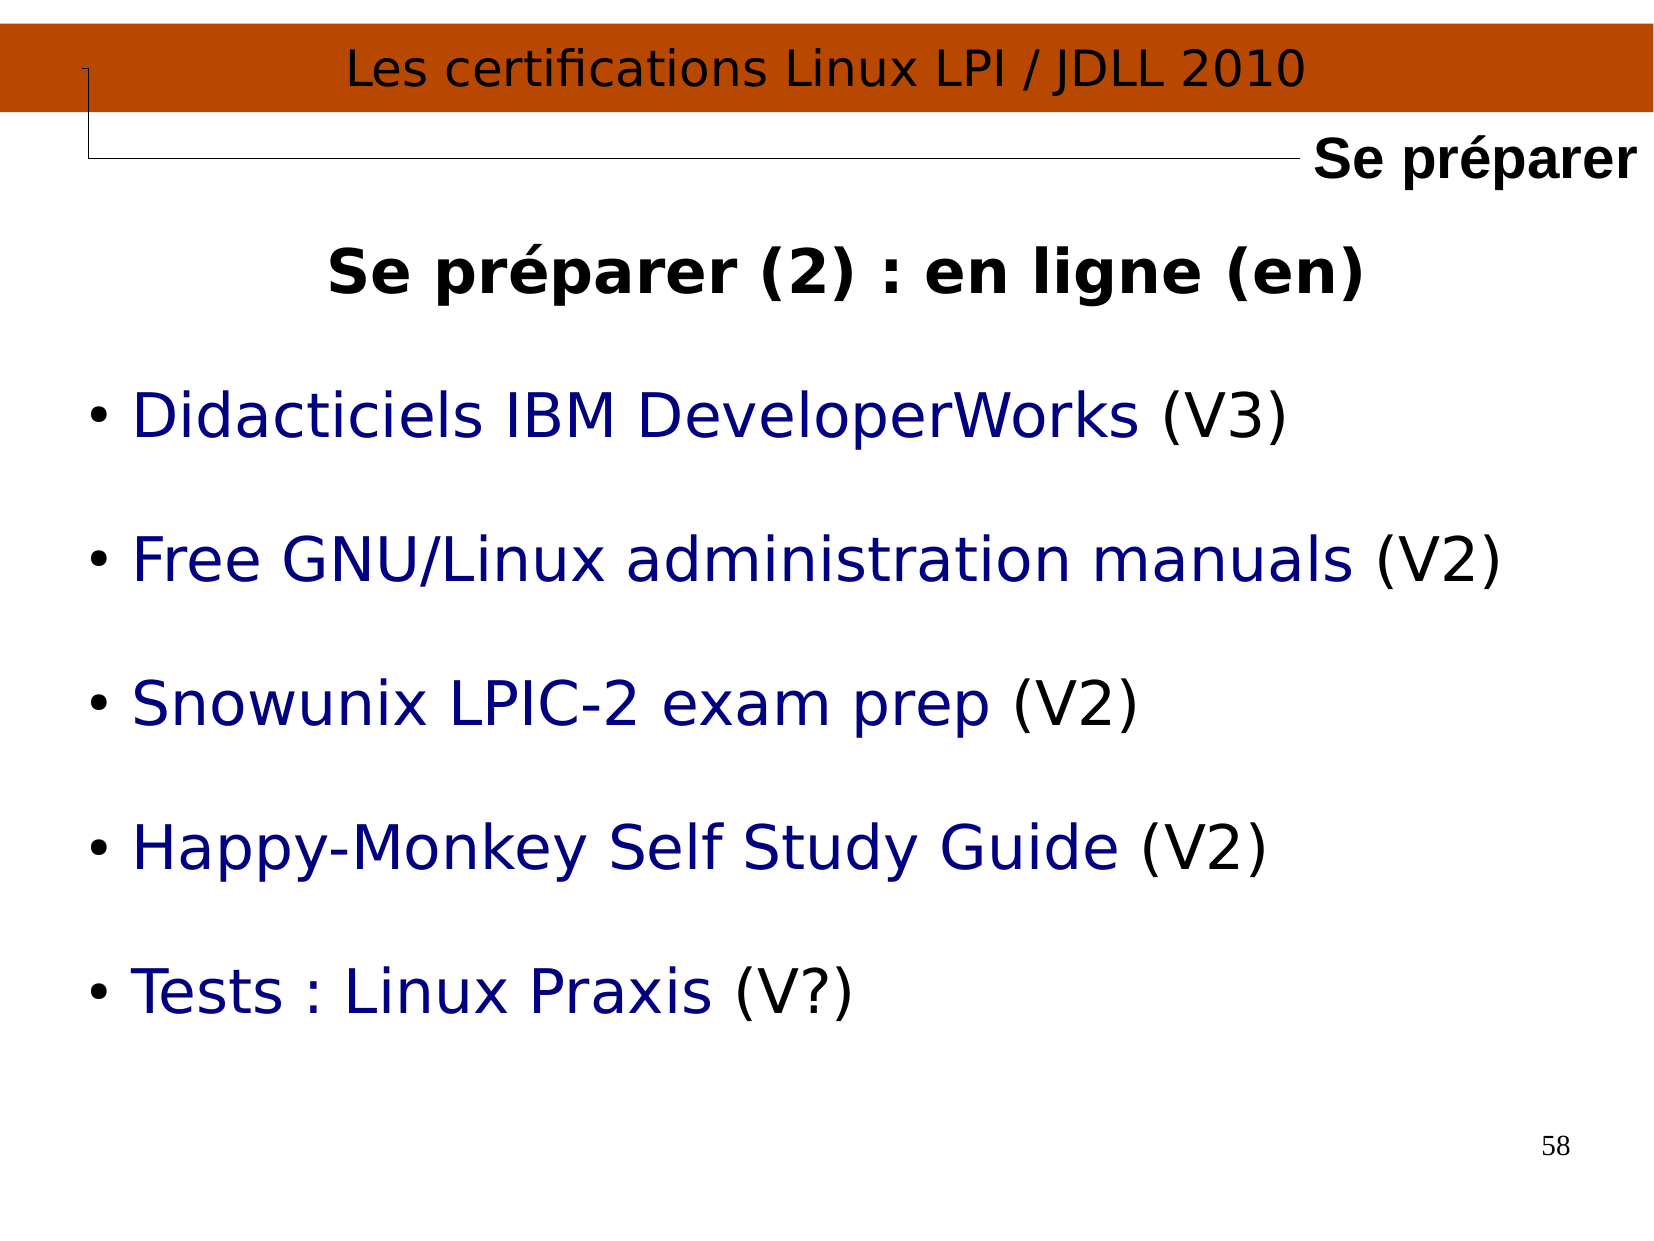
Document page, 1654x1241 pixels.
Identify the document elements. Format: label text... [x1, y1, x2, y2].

text_box Se préparer [1299, 118, 1654, 198]
title Les certifications Linux LPI / JDLL 2010 [82, 39, 1571, 99]
text_box [0, 23, 1654, 113]
list Se préparer (2) : en ligne (en) Didacticiels IBM DeveloperWorks (V3) Free GNU/Linux administration manuals (V2) Snowunix LPIC-2 exam prep (V2) Happy-Monkey Self Study Guide (V2) Tests : Linux Praxis (V?) [73, 236, 1562, 1047]
